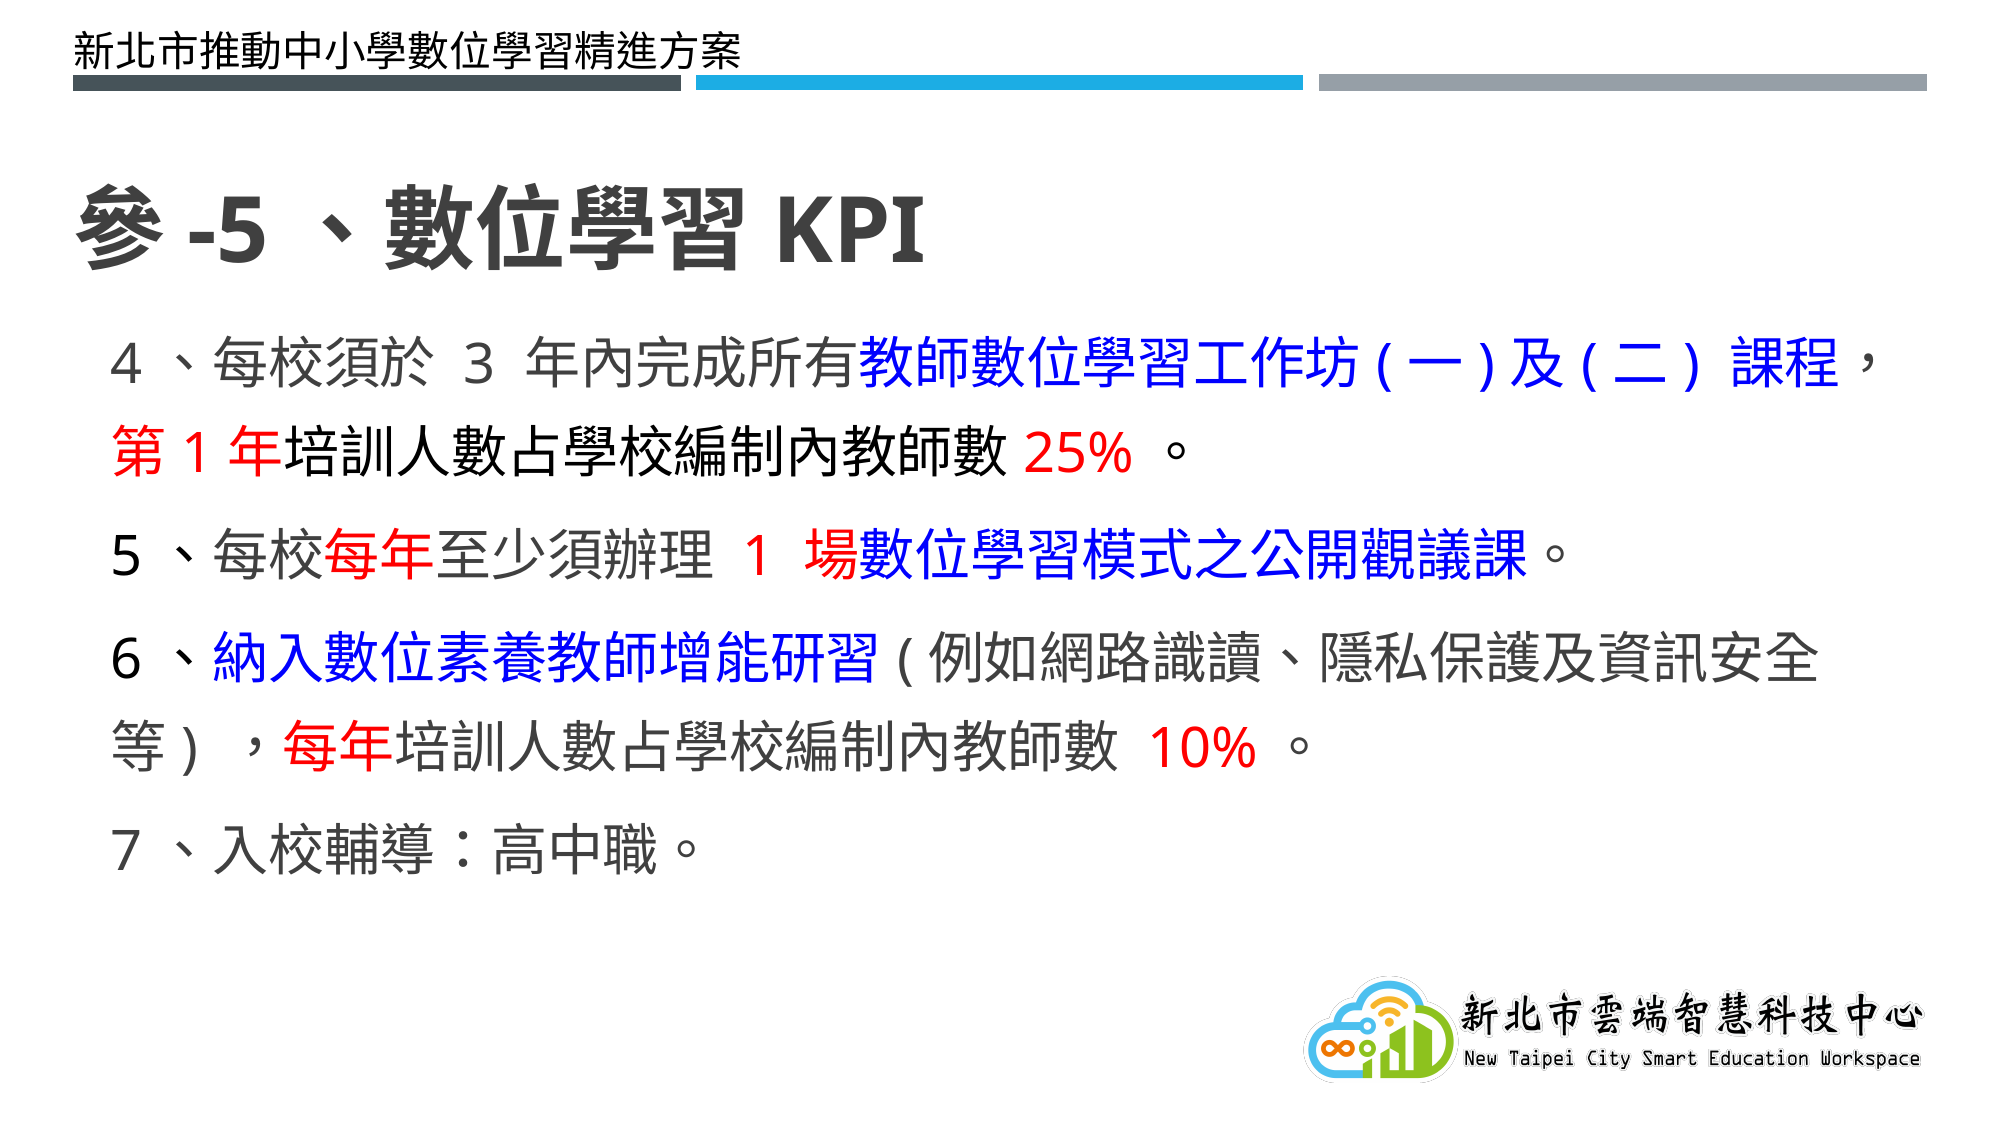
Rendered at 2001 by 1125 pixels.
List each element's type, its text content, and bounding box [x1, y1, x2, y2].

list 4、每校須於 3 年內完成所有教師數位學習工作坊(一)及(二) 課程，第1年培訓人數占學校編制內教師數25%。 5、每校每年至少須辦理 1 場數位學習模式之公開觀議課。 6、納入數位素養教師增能研習(例如網路識讀、隱私保護及資訊安全等) ，每年培訓人數占學校編制內教師數 10%。 7、入校輔導：高中職。 [95, 300, 1905, 897]
picture [1299, 972, 1931, 1089]
title 參-5、數位學習KPI [58, 163, 1200, 285]
text_box 新北市推動中小學數位學習精進方案 [59, 18, 766, 83]
